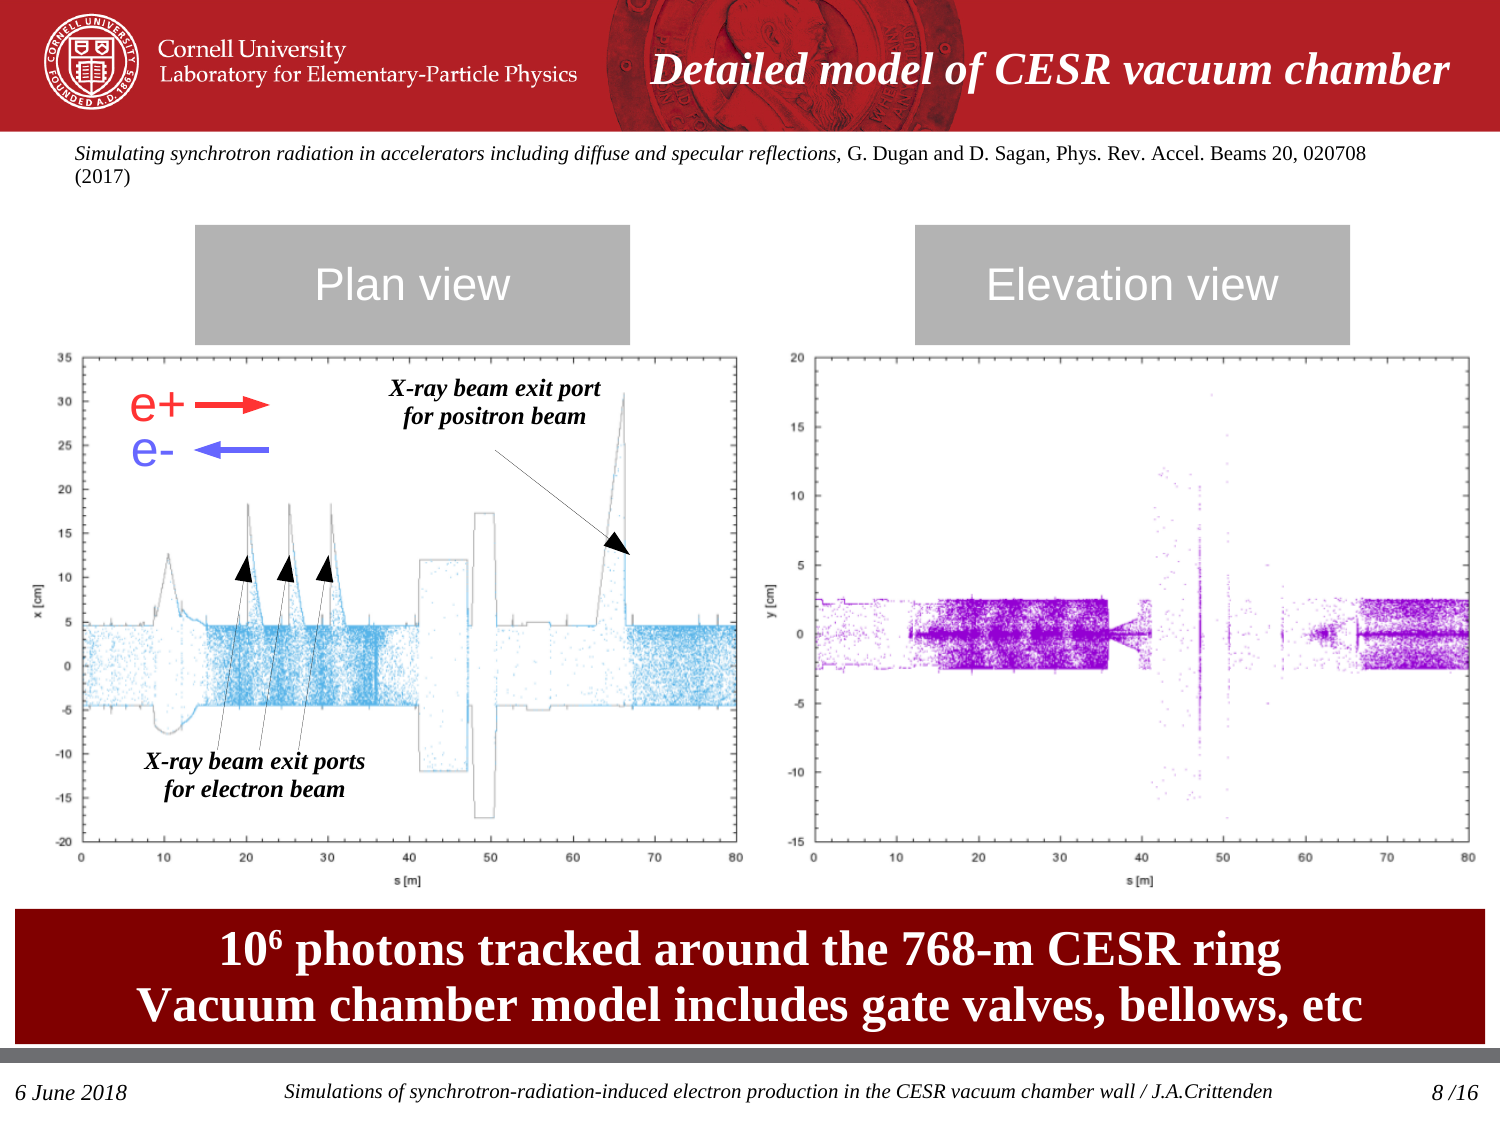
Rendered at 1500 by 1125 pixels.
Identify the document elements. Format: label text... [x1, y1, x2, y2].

text_box 106 photons tracked around the 768-m CESR ring Vacuum chamber model includes gate valves, bellows, etc [15, 908, 1486, 1045]
title Detailed model of CESR vacuum chamber [600, 0, 1500, 144]
picture [15, 344, 1486, 893]
picture [0, 0, 600, 132]
text_box Simulating synchrotron radiation in accelerators including diffuse and specular reflections, G. Dugan and D. Sagan, Phys. Rev. Accel. Beams 20, 020708 (2017) [60, 135, 1441, 180]
text_box e- [116, 414, 222, 490]
text_box e+ [114, 369, 220, 445]
text_box X-ray beam exit ports for electron beam [105, 739, 406, 811]
text_box Plan view [195, 224, 631, 346]
text_box Elevation view [915, 224, 1351, 346]
text_box X-ray beam exit port for positron beam [345, 367, 646, 438]
